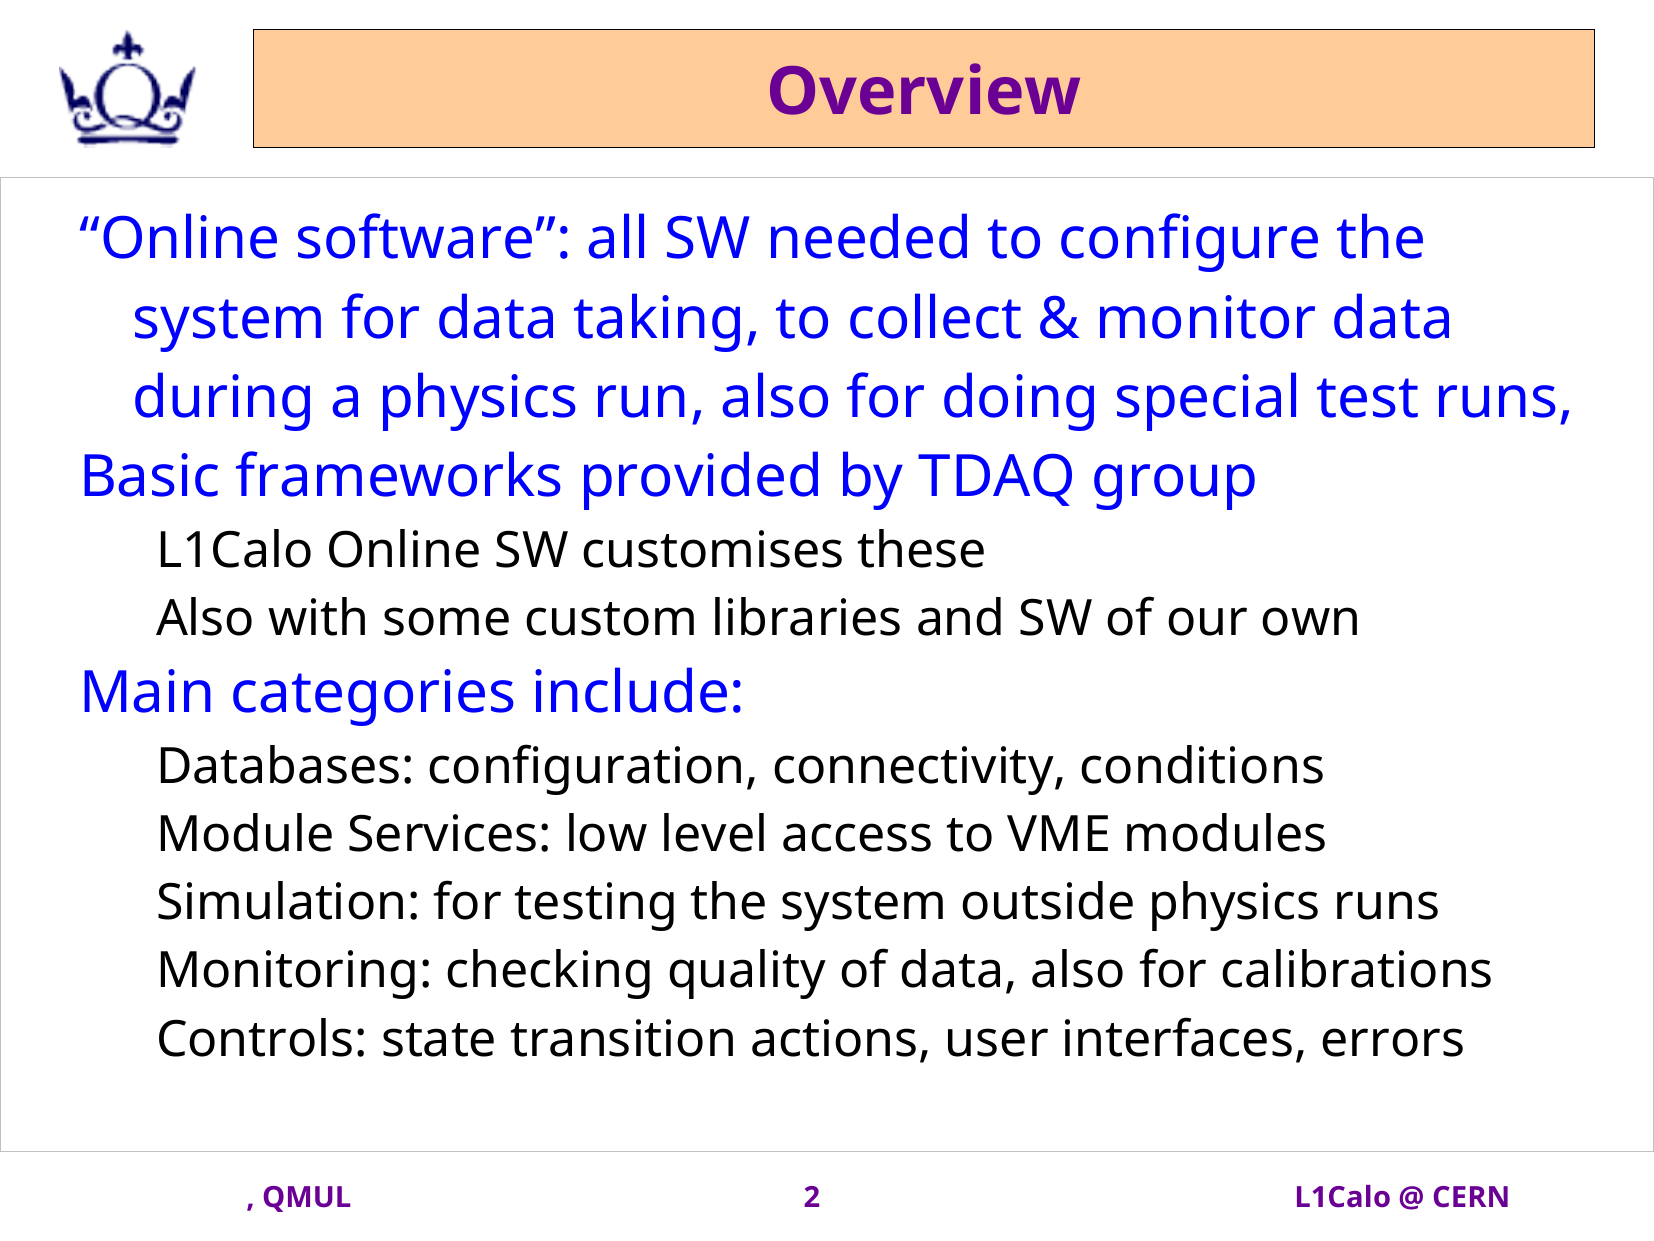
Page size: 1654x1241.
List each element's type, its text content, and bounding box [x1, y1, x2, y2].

list “Online software”: all SW needed to configure the system for data taking, to collect & monitor data during a physics run, also for doing special test runs, Basic frameworks provided by TDAQ group L1Calo Online SW customises these Also with some custom libraries and SW of our own Main categories include: Databases: configuration, connectivity, conditions Module Services: low level access to VME modules Simulation: for testing the system outside physics runs Monitoring: checking quality of data, also for calibrations Controls: state transition actions, user interfaces, errors [61, 196, 1605, 1117]
title Overview [253, 29, 1595, 148]
picture [59, 29, 200, 148]
